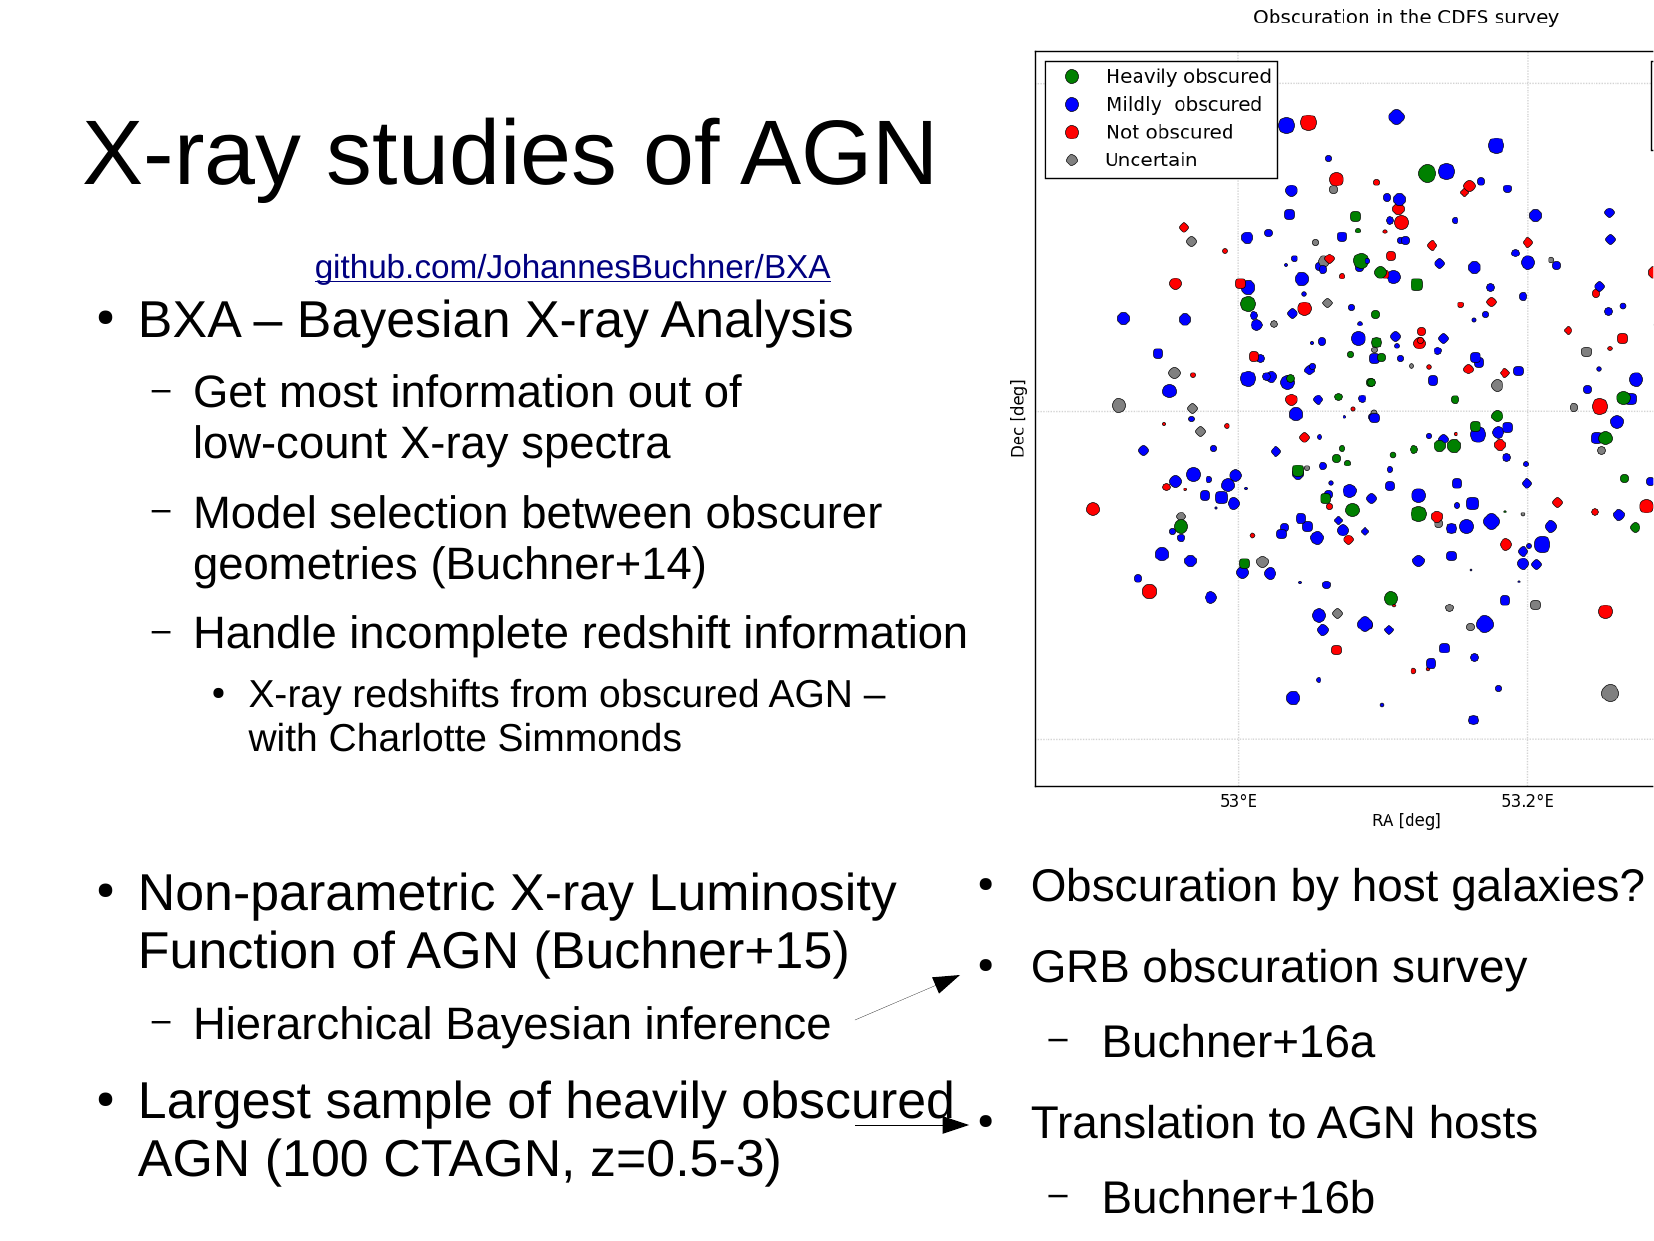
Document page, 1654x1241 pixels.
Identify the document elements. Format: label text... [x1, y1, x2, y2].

title X-ray studies of AGN [82, 49, 1571, 257]
list Obscuration by host galaxies? GRB obscuration survey Buchner+16a Translation to AGN hosts Buchner+16b [960, 860, 1654, 1241]
text_box github.com/JohannesBuchner/BXA [300, 241, 961, 331]
list BXA – Bayesian X-ray Analysis Get most information out of low-count X-ray spectra Model selection between obscurer geometries (Buchner+14) Handle incomplete redshift information X-ray redshifts from obscured AGN – with Charlotte Simmonds Non-parametric X-ray Luminosity Function of AGN (Buchner+15) Hierarchical Bayesian inference Largest sample of heavily obscured AGN (100 CTAGN, z=0.5-3) [82, 290, 1021, 1201]
picture [1001, 0, 1654, 839]
